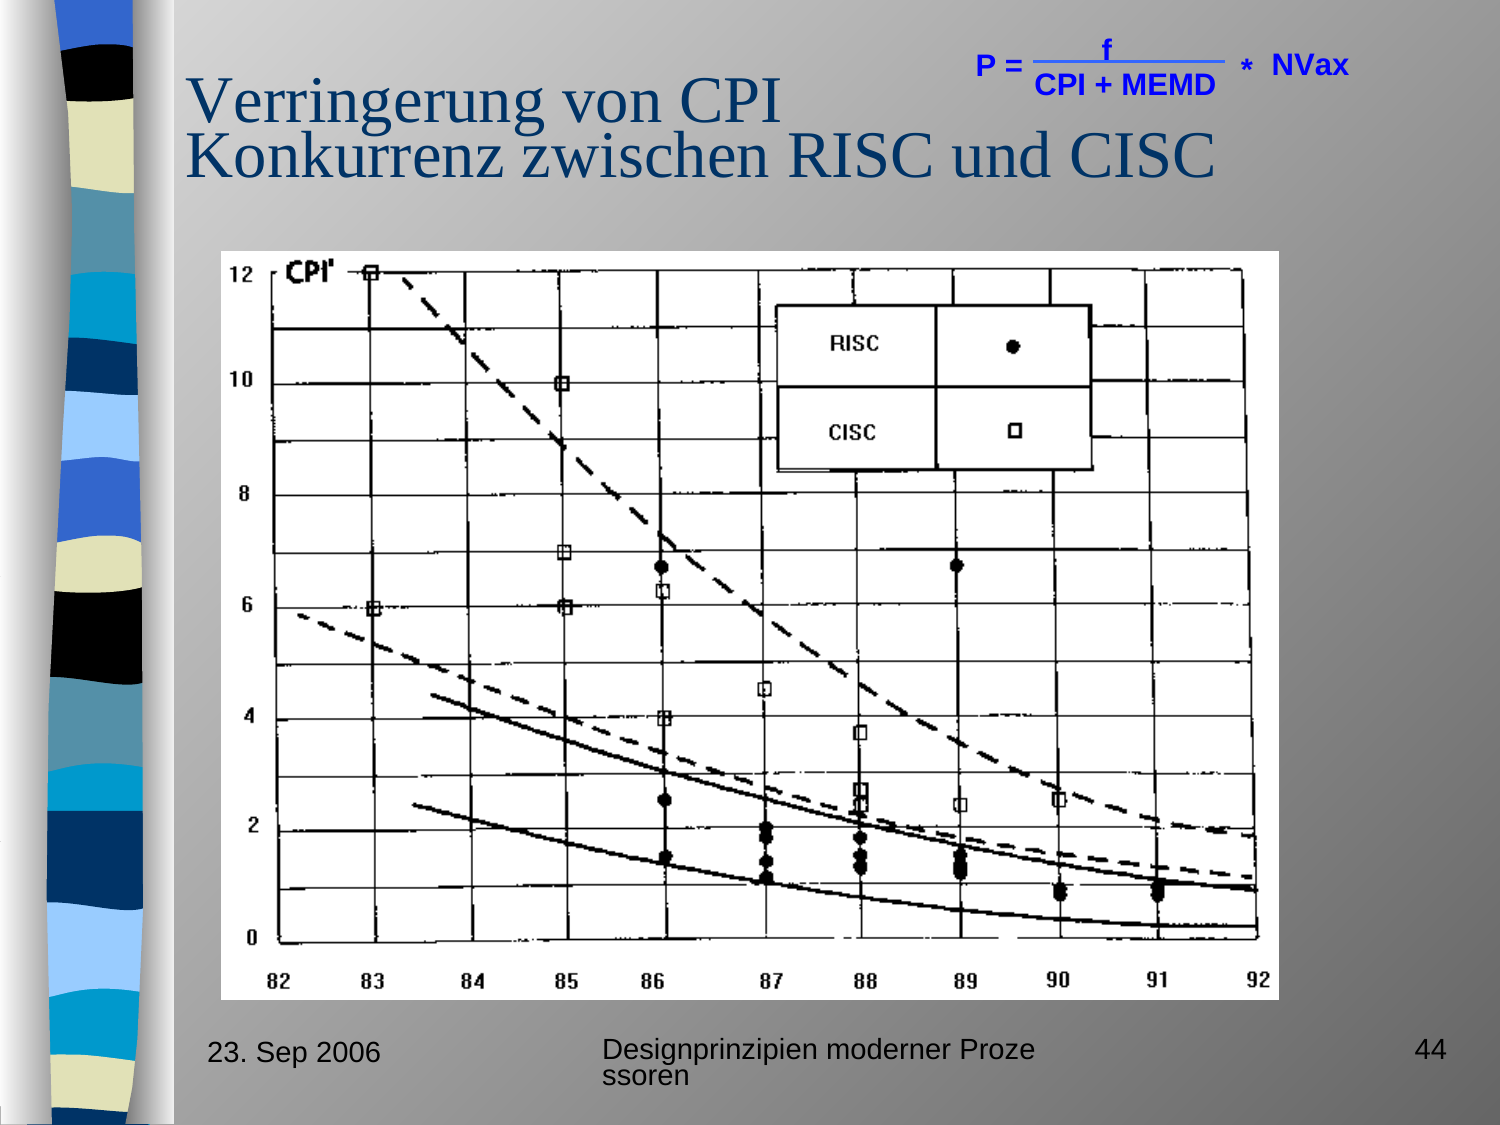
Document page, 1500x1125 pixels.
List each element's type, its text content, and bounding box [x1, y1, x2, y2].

picture [221, 251, 1279, 1000]
title Verringerung von CPI Konkurrenz zwischen RISC und CISC [171, 42, 1447, 224]
chart [974, 31, 1386, 120]
